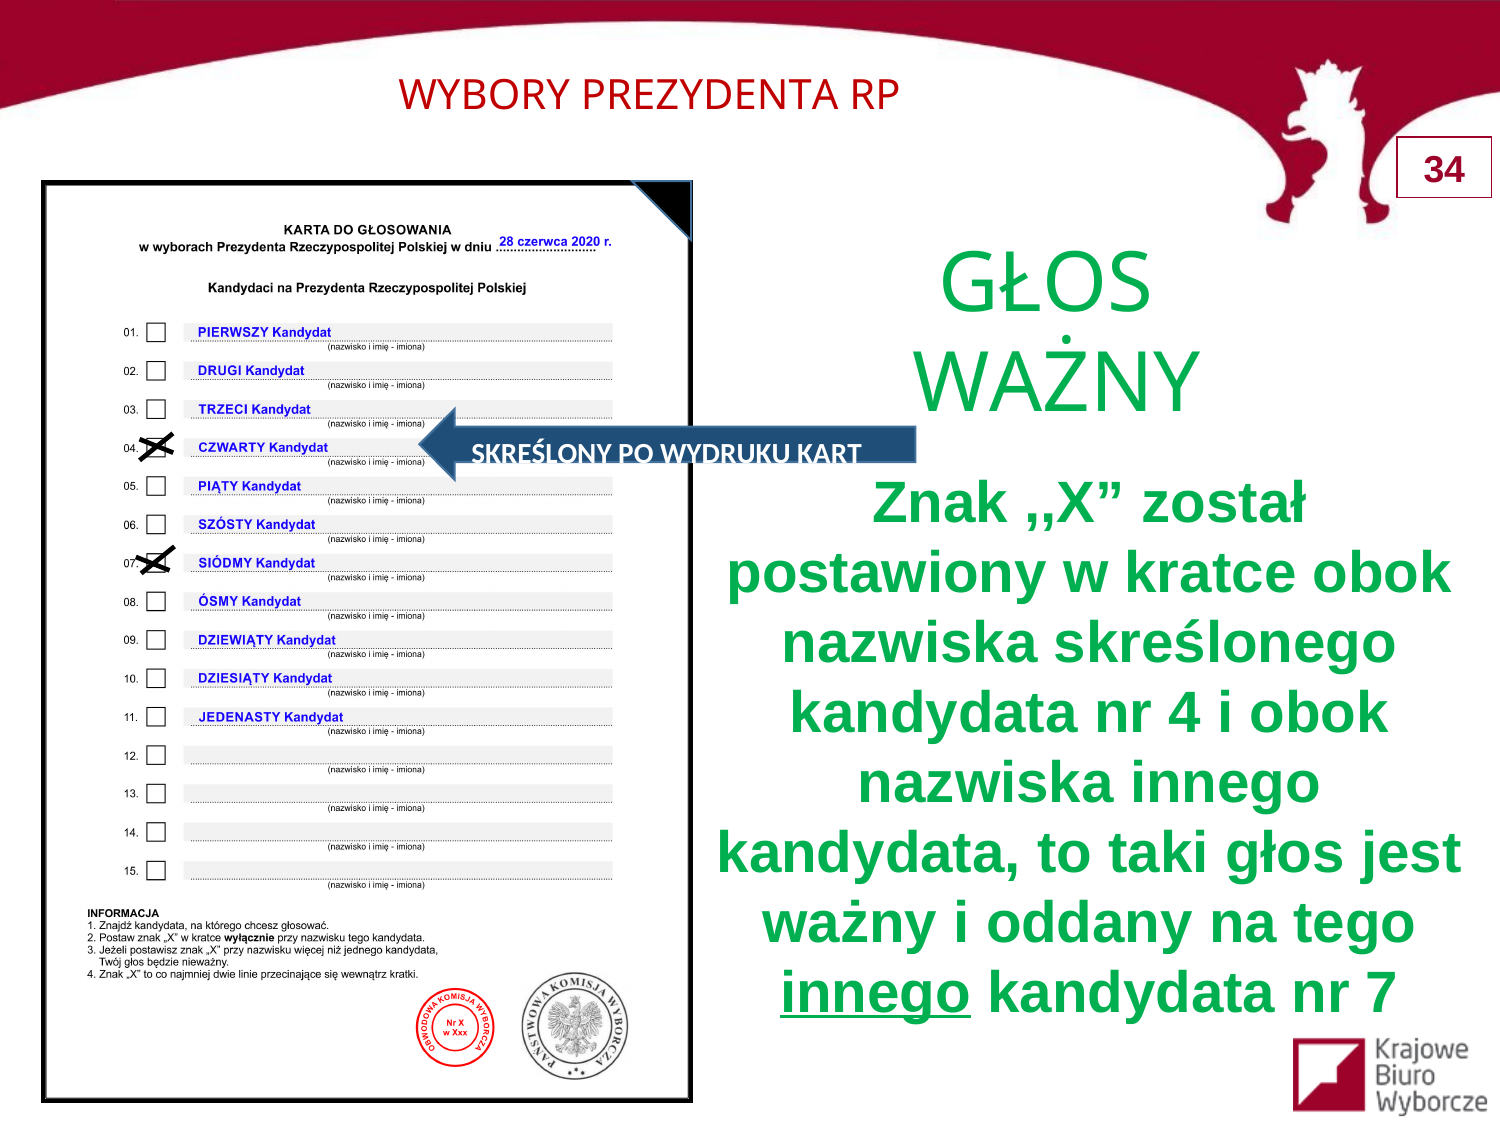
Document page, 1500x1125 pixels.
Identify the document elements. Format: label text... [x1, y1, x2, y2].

text_box Znak ,,X” został postawiony w kratce obok nazwiska skreślonego kandydata nr 4 i obok nazwiska innego kandydata, to taki głos jest ważny i oddany na tego innego kandydata nr 7 [696, 456, 1483, 1032]
picture [0, 0, 1500, 262]
text_box GŁOS WAŻNY [755, 219, 1358, 436]
picture [45, 184, 689, 1099]
text_box WYBORY PREZYDENTA RP [147, 59, 1152, 126]
text_box [631, 181, 692, 241]
text_box SKREŚLONY PO WYDRUKU KART [419, 408, 916, 480]
picture [1293, 1035, 1489, 1118]
